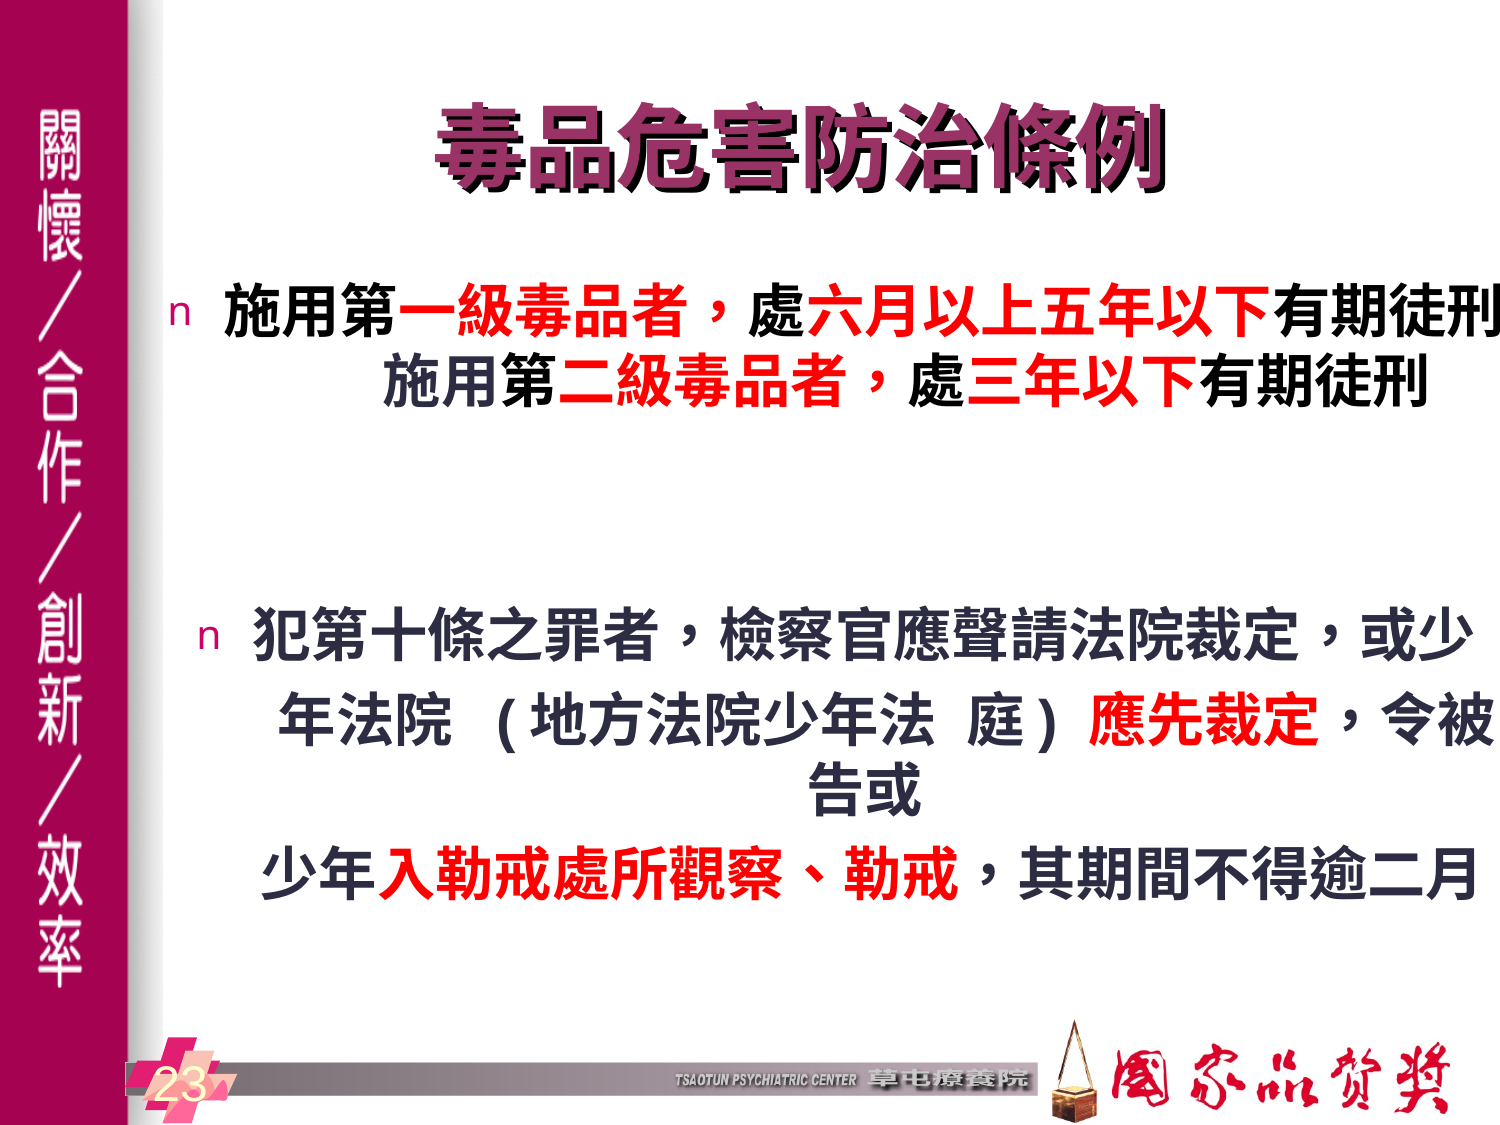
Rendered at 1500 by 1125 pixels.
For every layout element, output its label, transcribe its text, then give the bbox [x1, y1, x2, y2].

text_box [23, 1043, 337, 1119]
text_box 施用第一級毒品者，處六月以上五年以下有期徒刑。 施用第二級毒品者，處三年以下有期徒刑 犯第十條之罪者，檢察官應聲請法院裁定，或少 年法院 (地方法院少年法 庭) 應先裁定，令被告或 少年入勒戒處所觀察、勒戒，其期間不得逾二月 [136, 267, 1500, 799]
text_box 毒品危害防治條例 [99, 50, 1500, 238]
